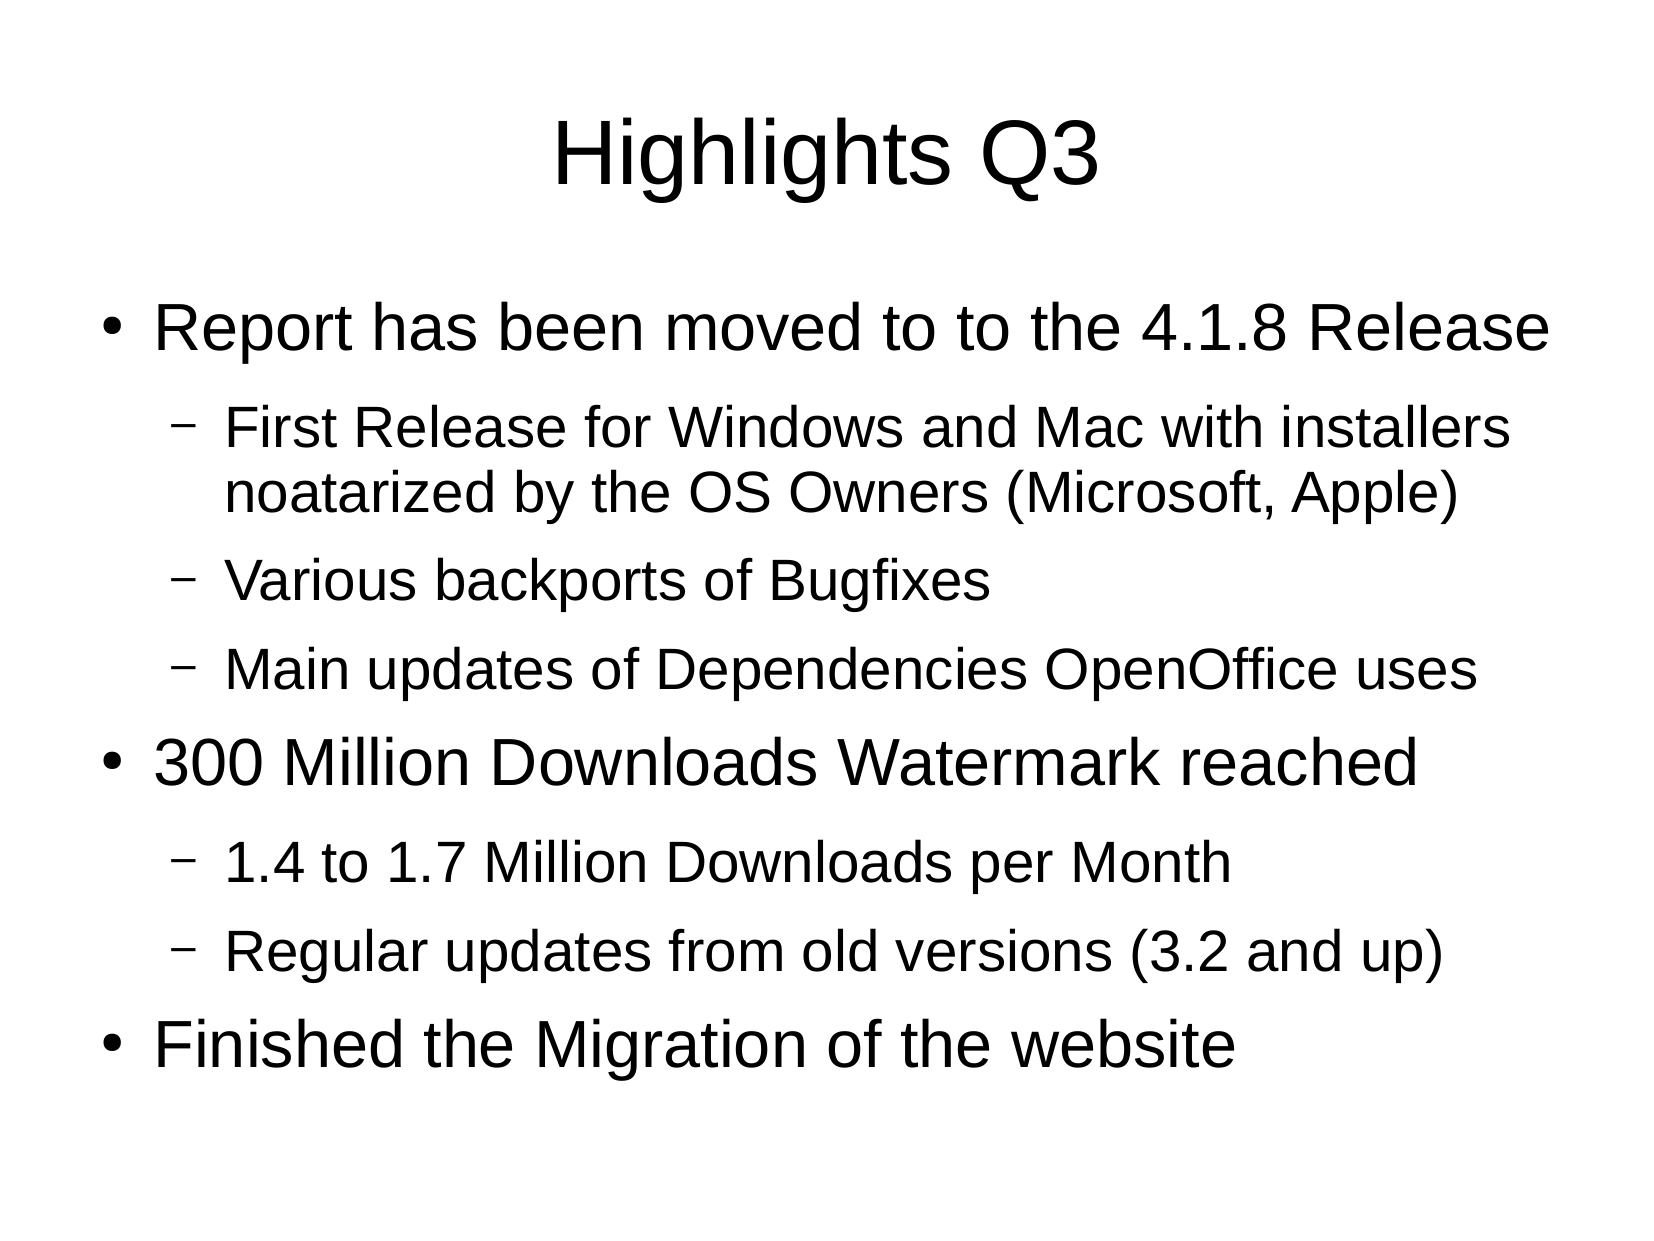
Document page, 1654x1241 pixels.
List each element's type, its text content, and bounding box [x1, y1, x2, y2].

title Highlights Q3 [82, 49, 1571, 257]
list Report has been moved to to the 4.1.8 Release First Release for Windows and Mac with installers noatarized by the OS Owners (Microsoft, Apple) Various backports of Bugfixes Main updates of Dependencies OpenOffice uses 300 Million Downloads Watermark reached 1.4 to 1.7 Million Downloads per Month Regular updates from old versions (3.2 and up) Finished the Migration of the website [82, 290, 1571, 1109]
